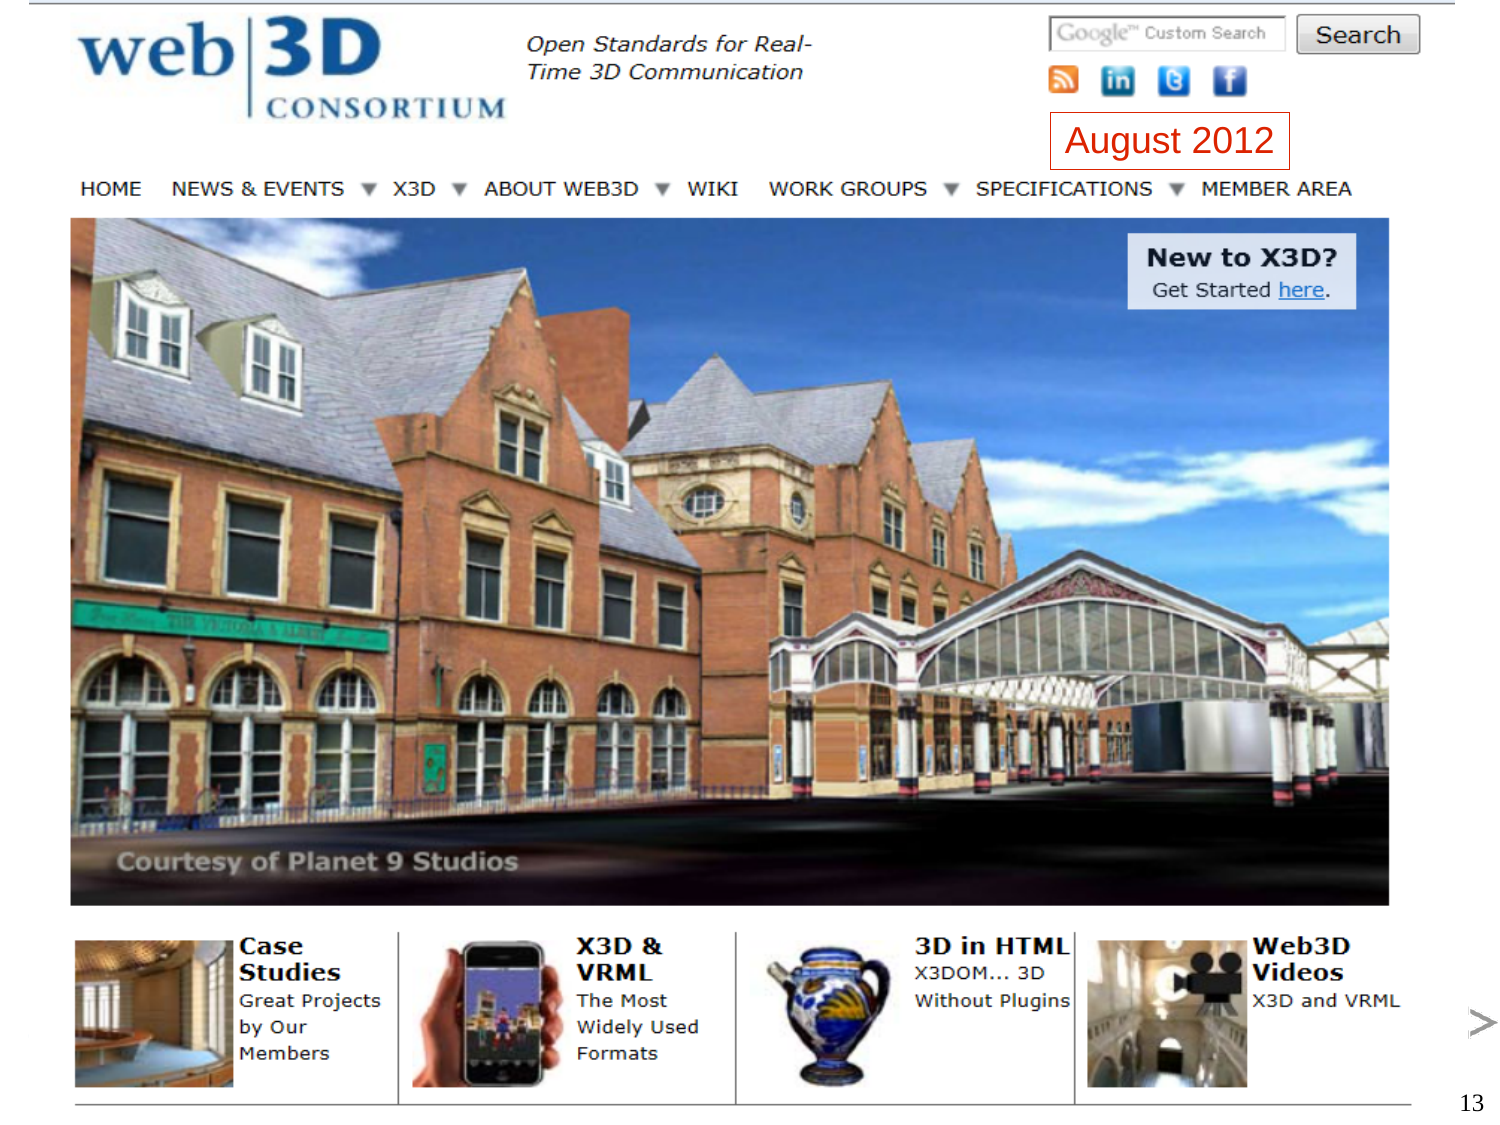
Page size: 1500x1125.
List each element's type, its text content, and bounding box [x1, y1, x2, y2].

picture [12, 0, 1500, 1125]
text_box August 2012 [1050, 112, 1290, 170]
